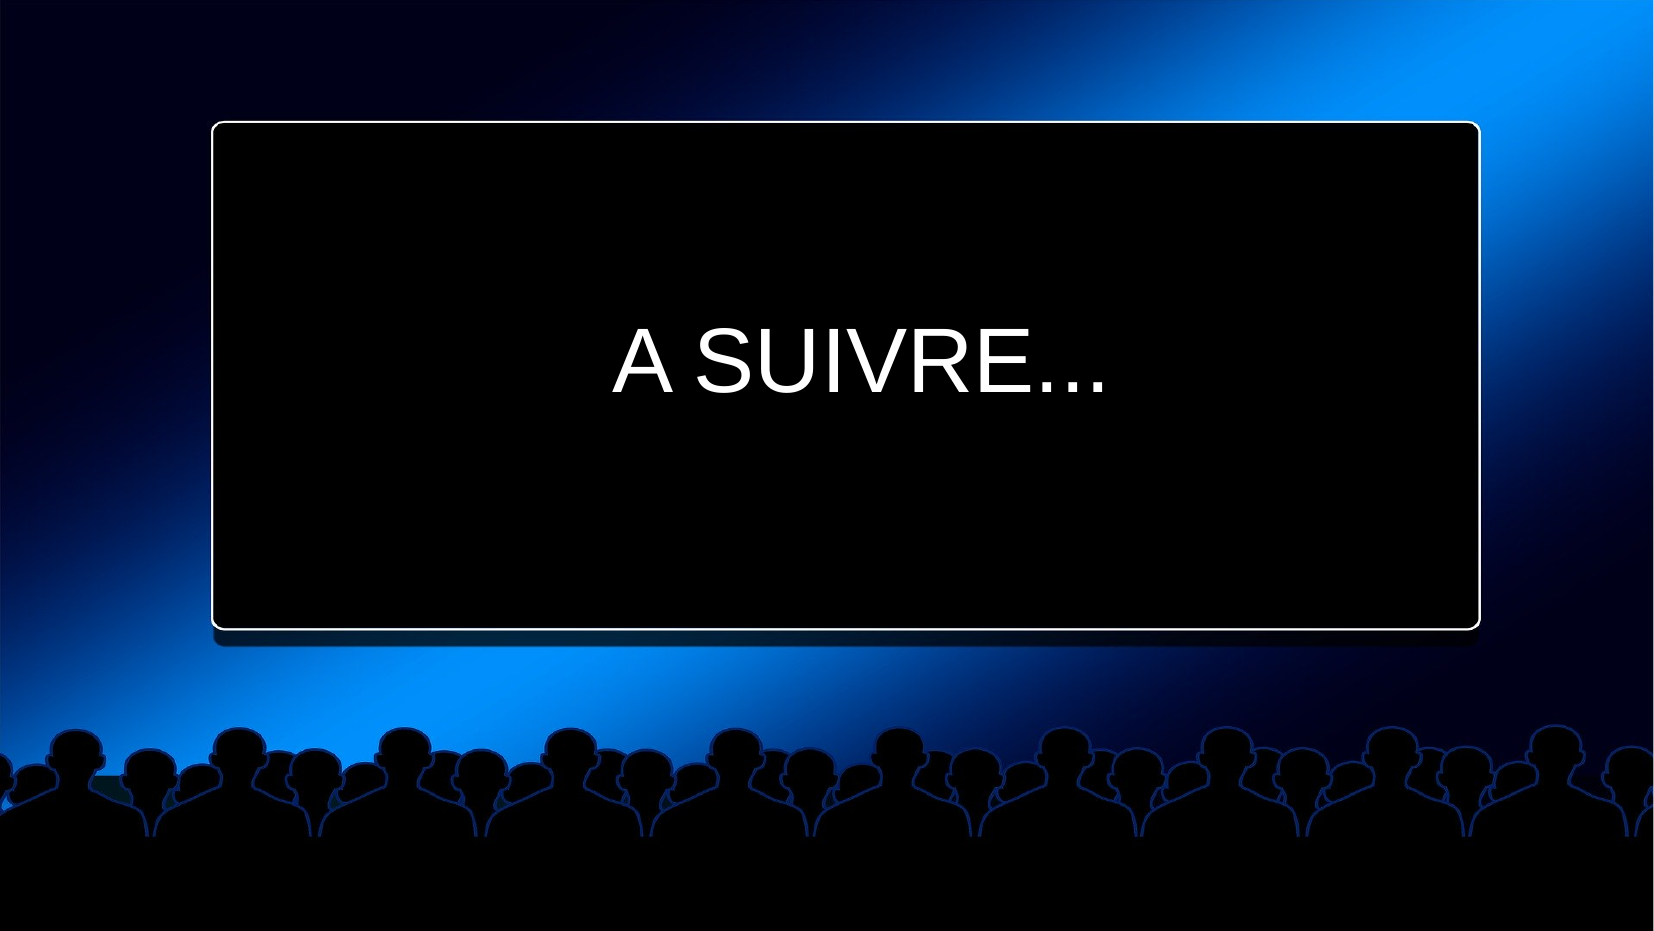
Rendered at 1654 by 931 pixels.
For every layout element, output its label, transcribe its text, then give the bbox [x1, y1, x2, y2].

picture [0, 0, 1654, 931]
title A SUIVRE... [118, 283, 1607, 439]
